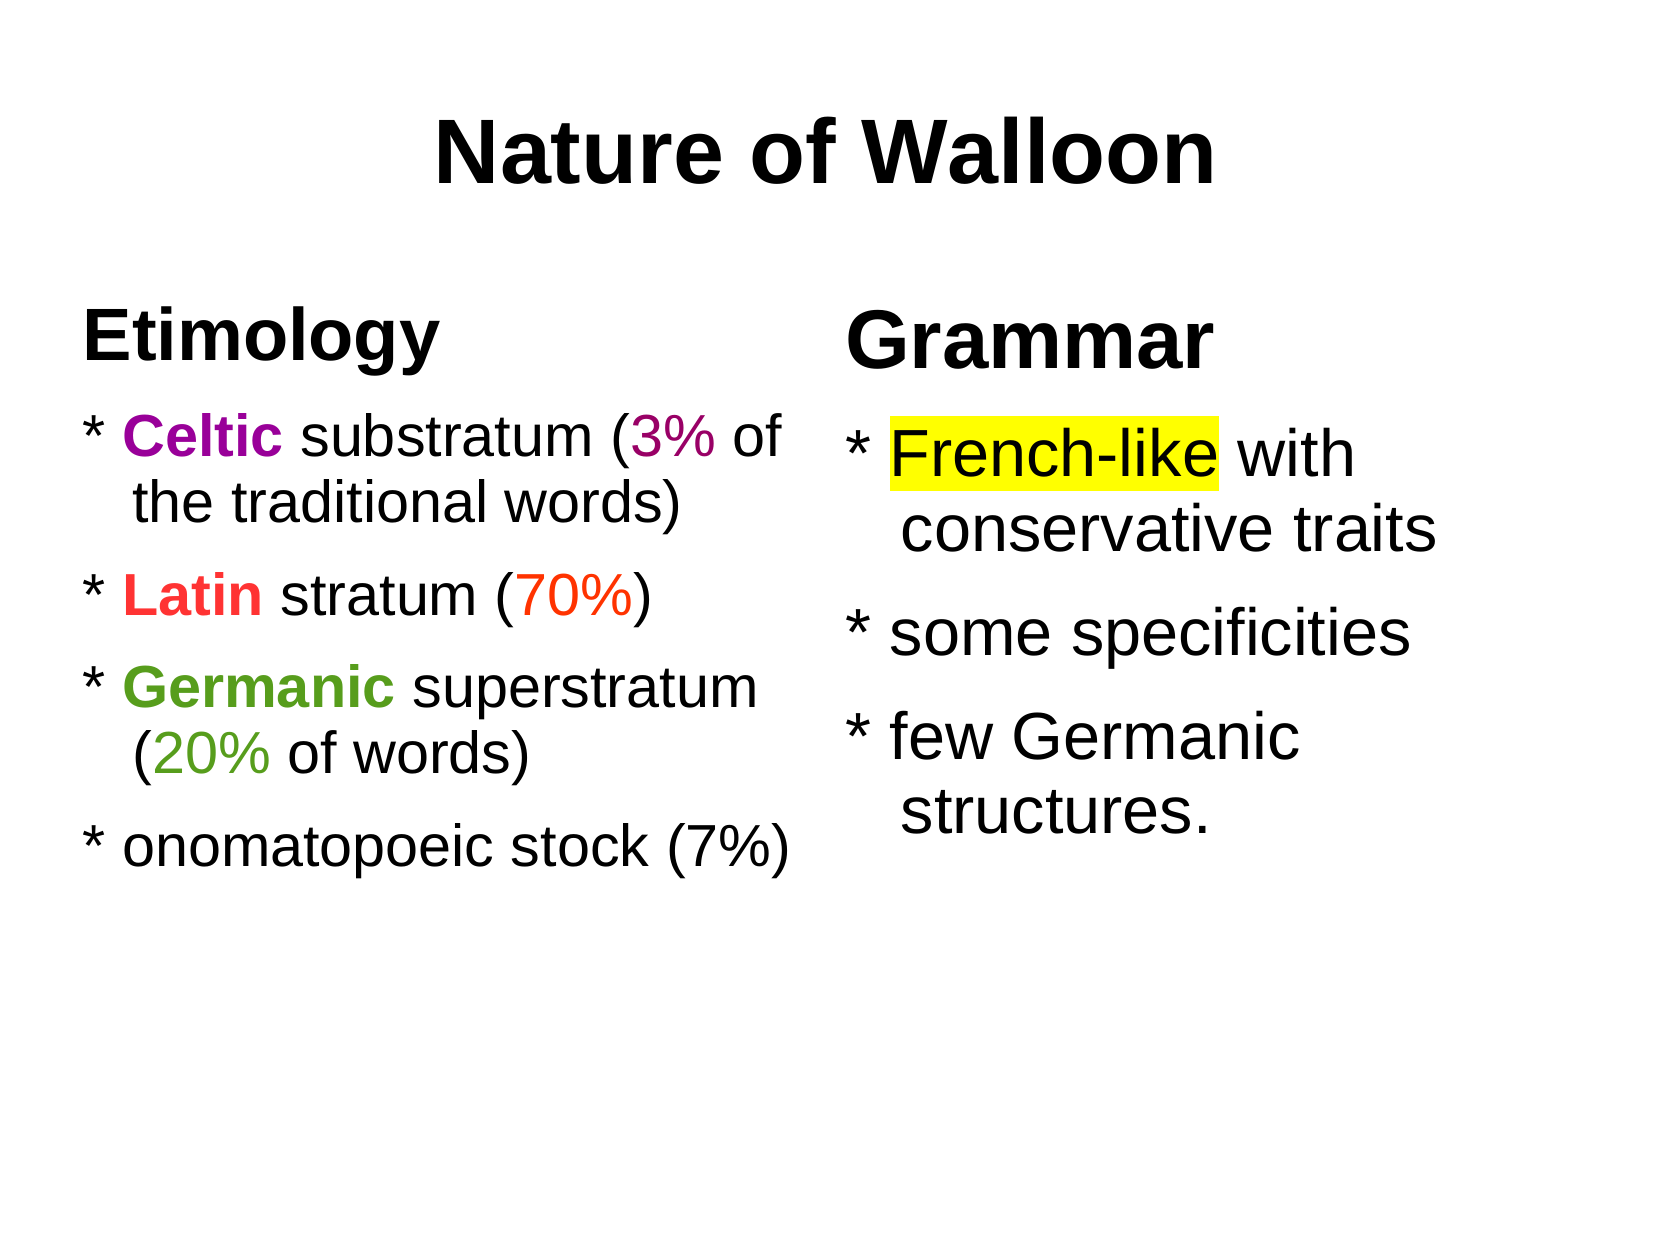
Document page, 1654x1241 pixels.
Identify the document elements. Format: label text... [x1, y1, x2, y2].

list Etimology * Celtic substratum (3% of the traditional words) * Latin stratum (70%) * Germanic superstratum (20% of words) * onomatopoeic stock (7%) [82, 290, 809, 1009]
list Grammar * French-like with conservative traits * some specificities * few Germanic structures. [844, 290, 1571, 1009]
title Nature of Walloon [82, 49, 1570, 256]
